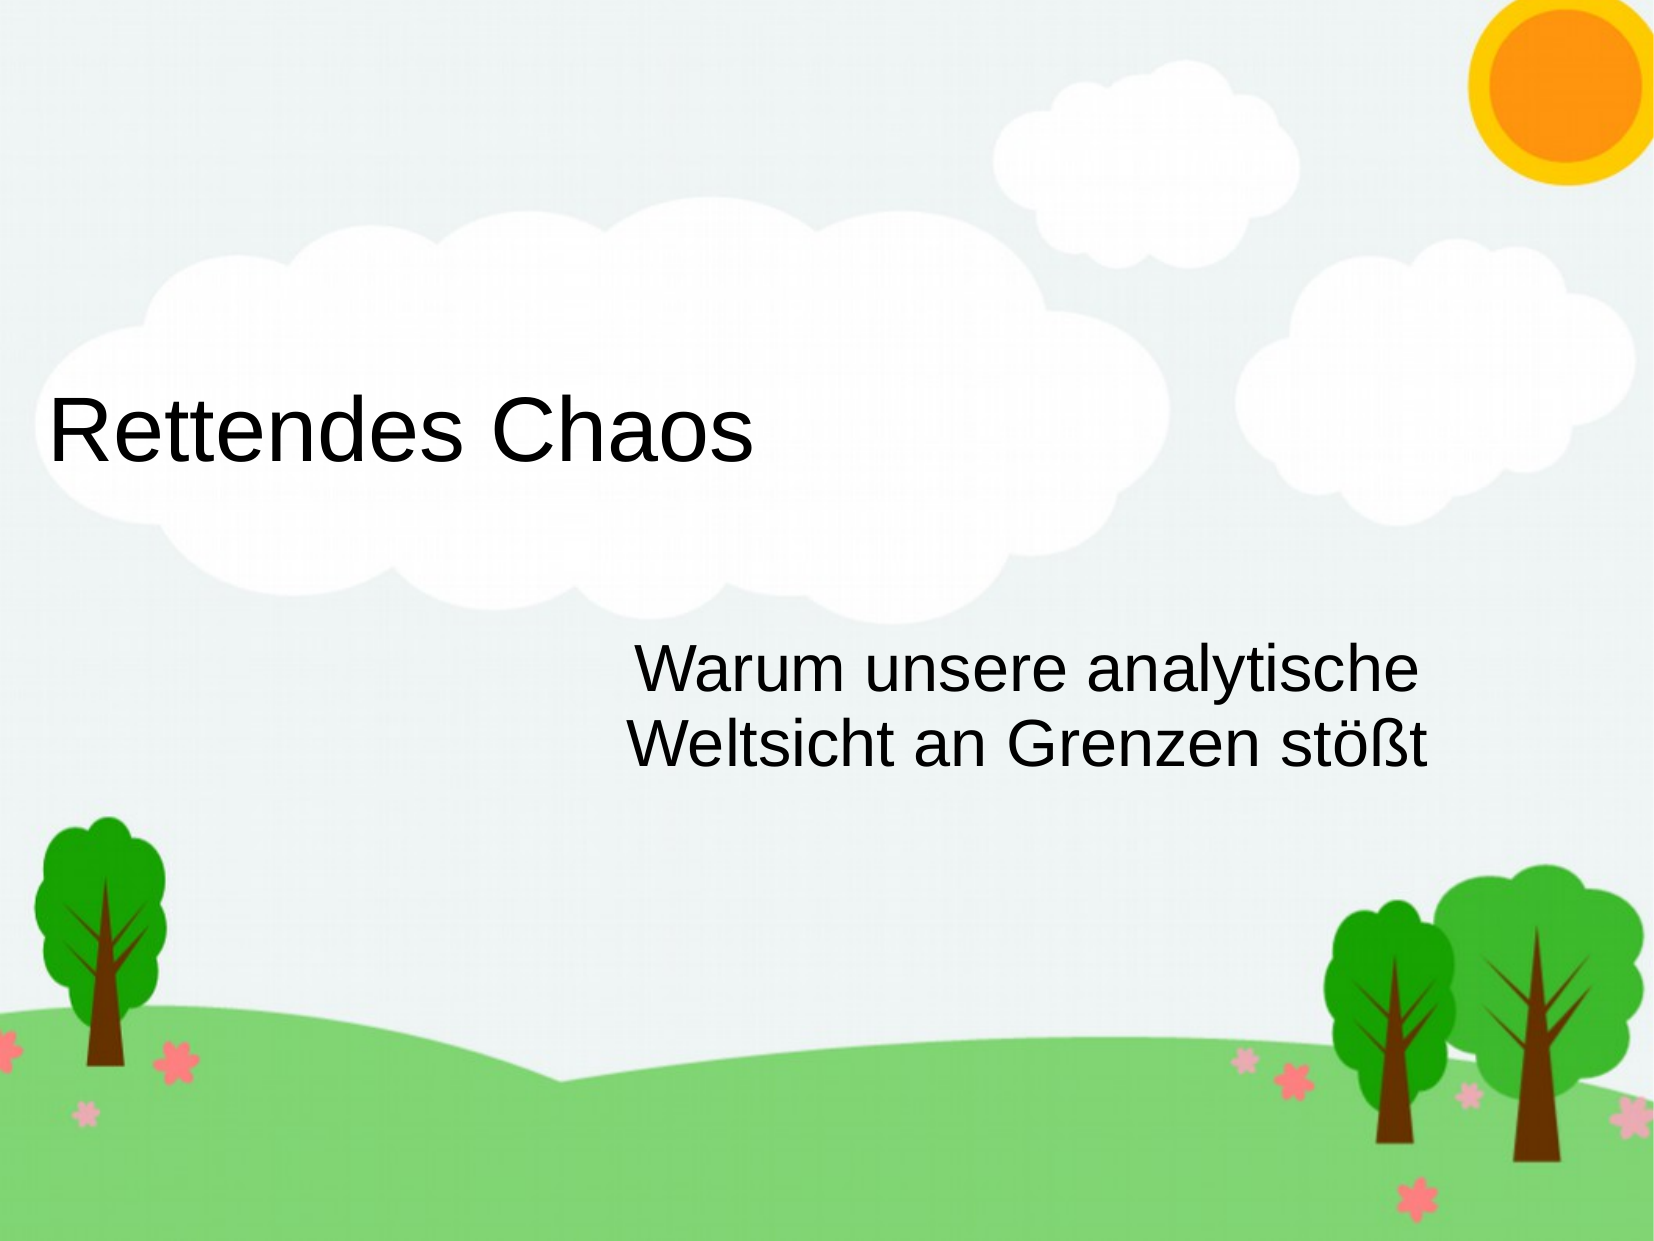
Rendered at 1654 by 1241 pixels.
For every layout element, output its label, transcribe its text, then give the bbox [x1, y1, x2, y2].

subtitle Warum unsere analytische Weltsicht an Grenzen stößt [602, 625, 1453, 786]
picture [0, 0, 1654, 1241]
title Rettendes Chaos [47, 283, 1512, 577]
